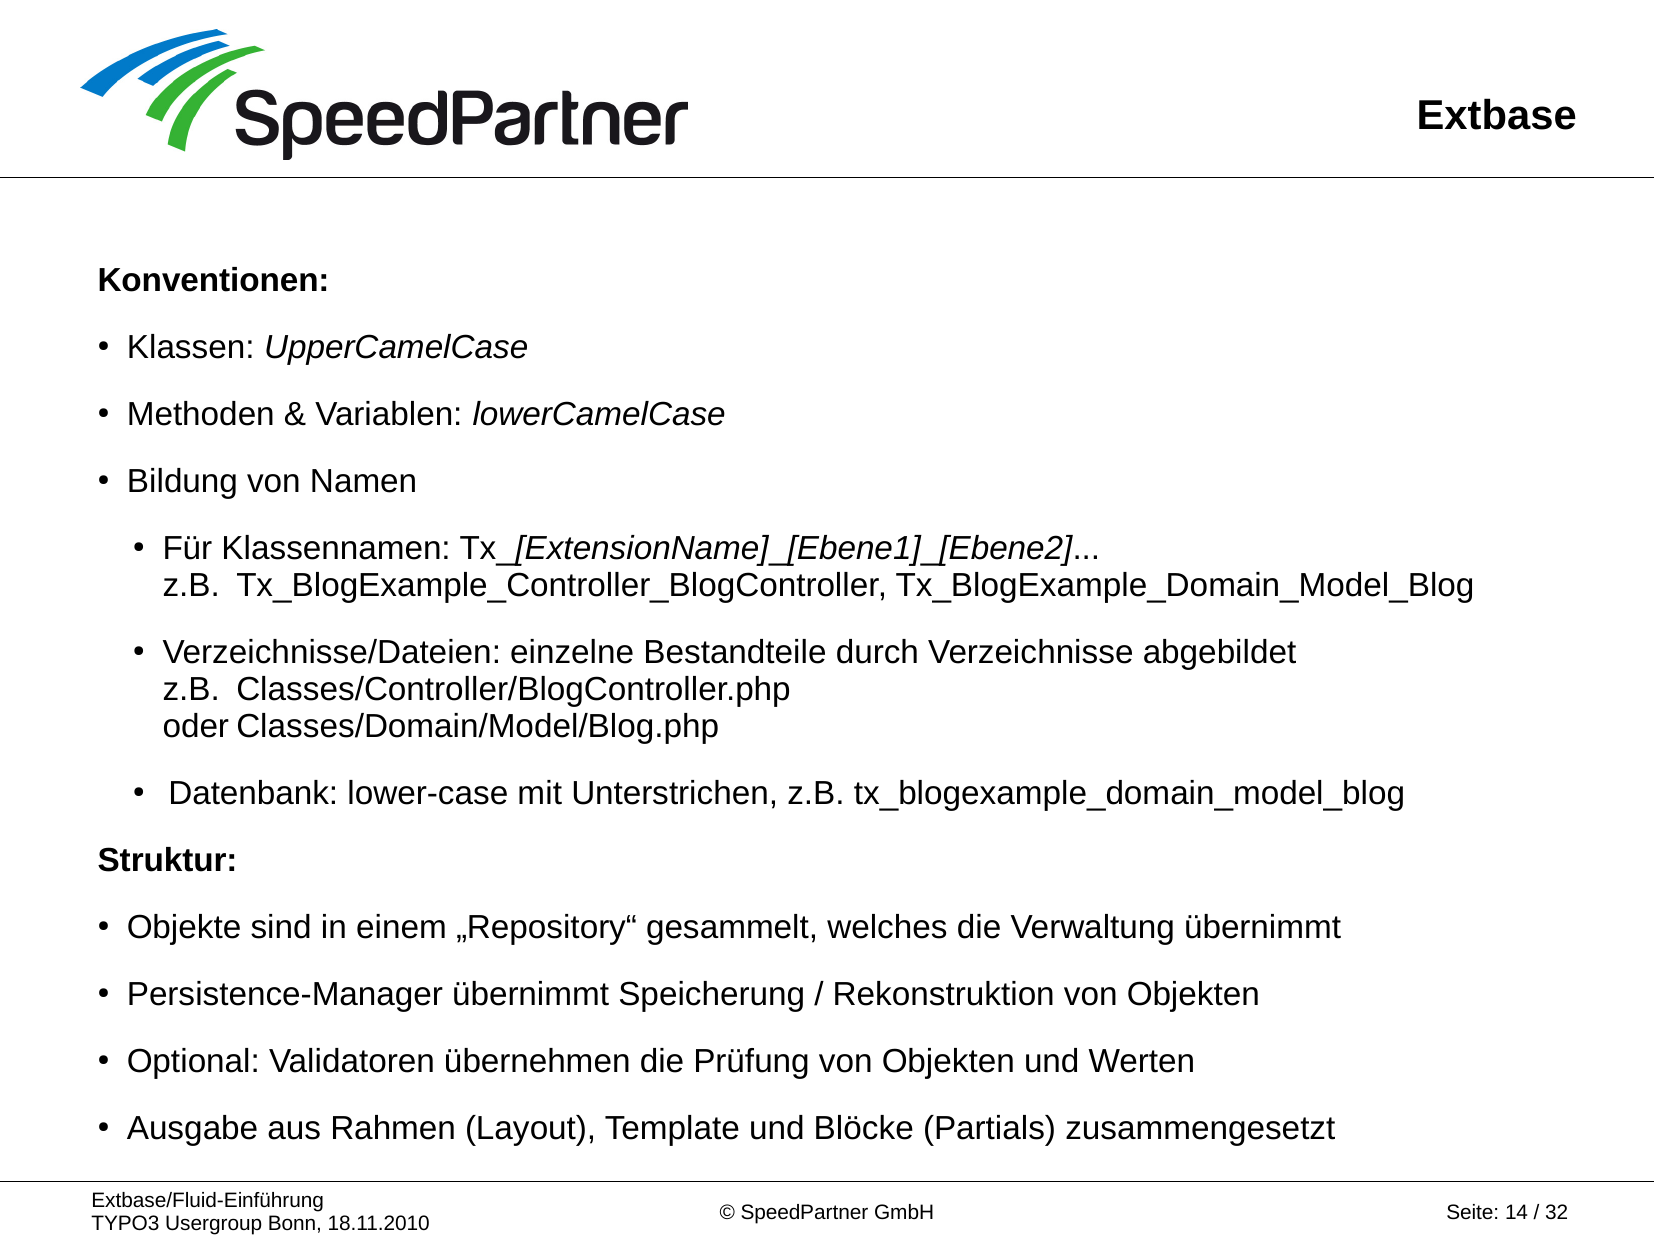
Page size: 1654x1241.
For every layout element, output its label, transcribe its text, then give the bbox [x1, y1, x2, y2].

title Extbase [590, 70, 1577, 160]
picture [80, 29, 688, 160]
text_box Konventionen: Klassen: UpperCamelCase Methoden & Variablen: lowerCamelCase Bildung von Namen Für Klassennamen: Tx_[ExtensionName]_[Ebene1]_[Ebene2]... z.B. Tx_BlogExample_Controller_BlogController, Tx_BlogExample_Domain_Model_Blog Verzeichnisse/Dateien: einzelne Bestandteile durch Verzeichnisse abgebildet z.B. Classes/Controller/BlogController.php oder Classes/Domain/Model/Blog.php Datenbank: lower-case mit Unterstrichen, z.B. tx_blogexample_domain_model_blog Struktur: Objekte sind in einem „Repository“ gesammelt, welches die Verwaltung übernimmt Persistence-Manager übernimmt Speicherung / Rekonstruktion von Objekten Optional: Validatoren übernehmen die Prüfung von Objekten und Werten Ausgabe aus Rahmen (Layout), Template und Blöcke (Partials) zusammengesetzt [82, 253, 1565, 1155]
